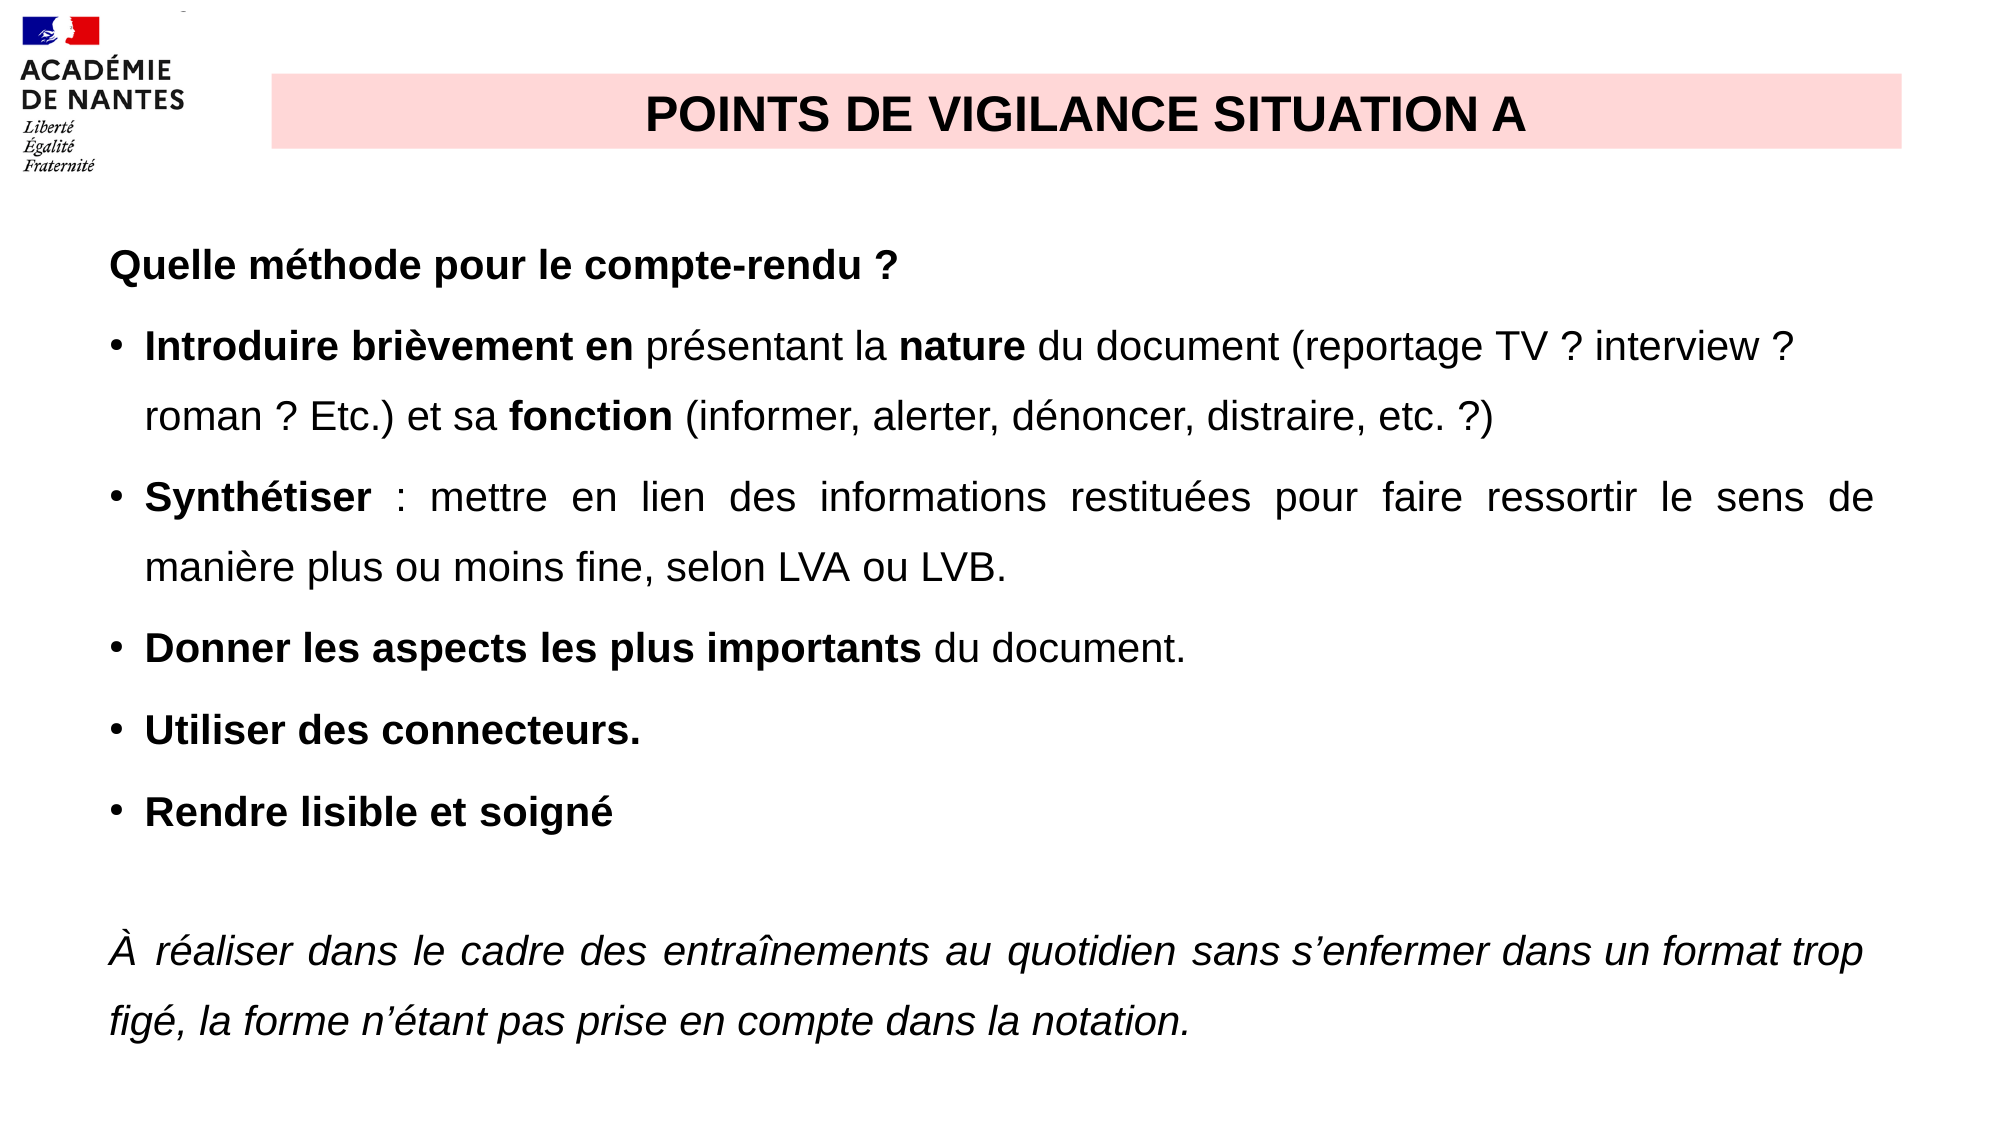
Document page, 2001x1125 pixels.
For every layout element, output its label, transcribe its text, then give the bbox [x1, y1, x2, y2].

text_box POINTS DE VIGILANCE SITUATION A [271, 73, 1902, 149]
picture [11, 11, 186, 178]
text_box Quelle méthode pour le compte-rendu ? Introduire brièvement en présentant la nature du document (reportage TV ? interview ? roman ? Etc.) et sa fonction (informer, alerter, dénoncer, distraire, etc. ?) Synthétiser : mettre en lien des informations restituées pour faire ressortir le sens de manière plus ou moins fine, selon LVA ou LVB. Donner les aspects les plus importants du document. Utiliser des connecteurs. Rendre lisible et soigné À réaliser dans le cadre des entraînements au quotidien sans s’enfermer dans un format trop figé, la forme n’étant pas prise en compte dans la notation. [94, 210, 1890, 1052]
